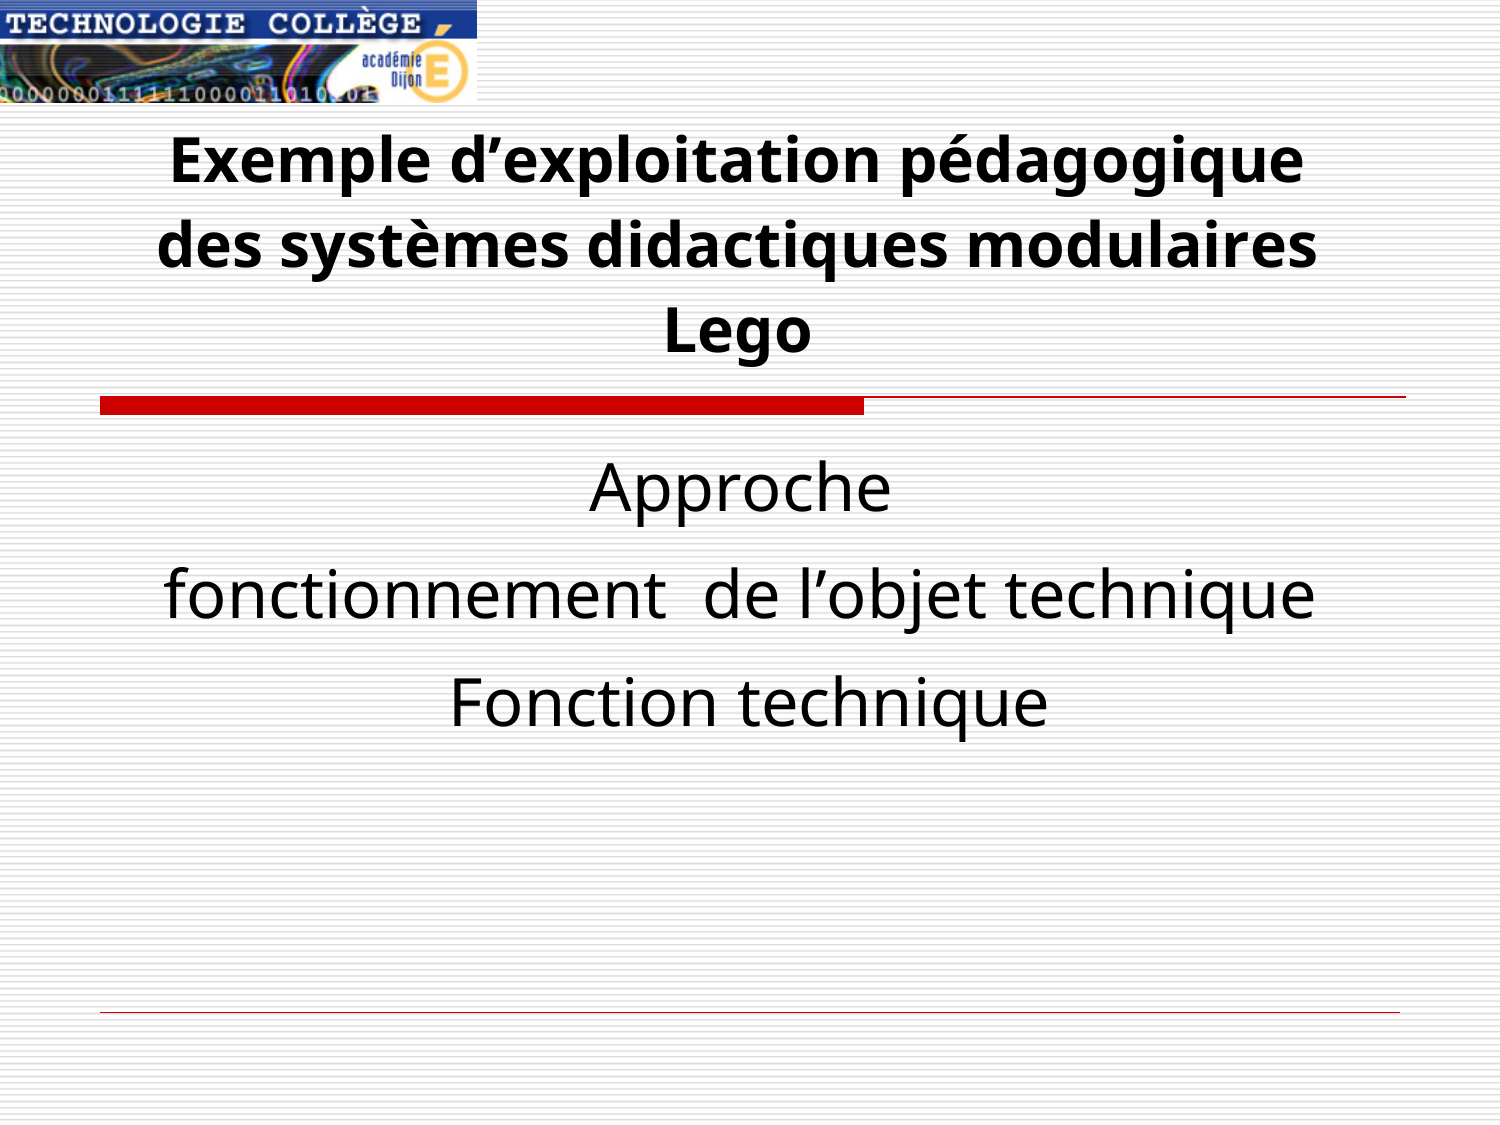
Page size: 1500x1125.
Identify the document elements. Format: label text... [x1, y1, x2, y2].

subtitle Approche fonctionnement de l’objet technique Fonction technique [100, 432, 1400, 926]
title Exemple d’exploitation pédagogique des systèmes didactiques modulaires Lego [100, 137, 1376, 379]
picture [0, 0, 1500, 1125]
